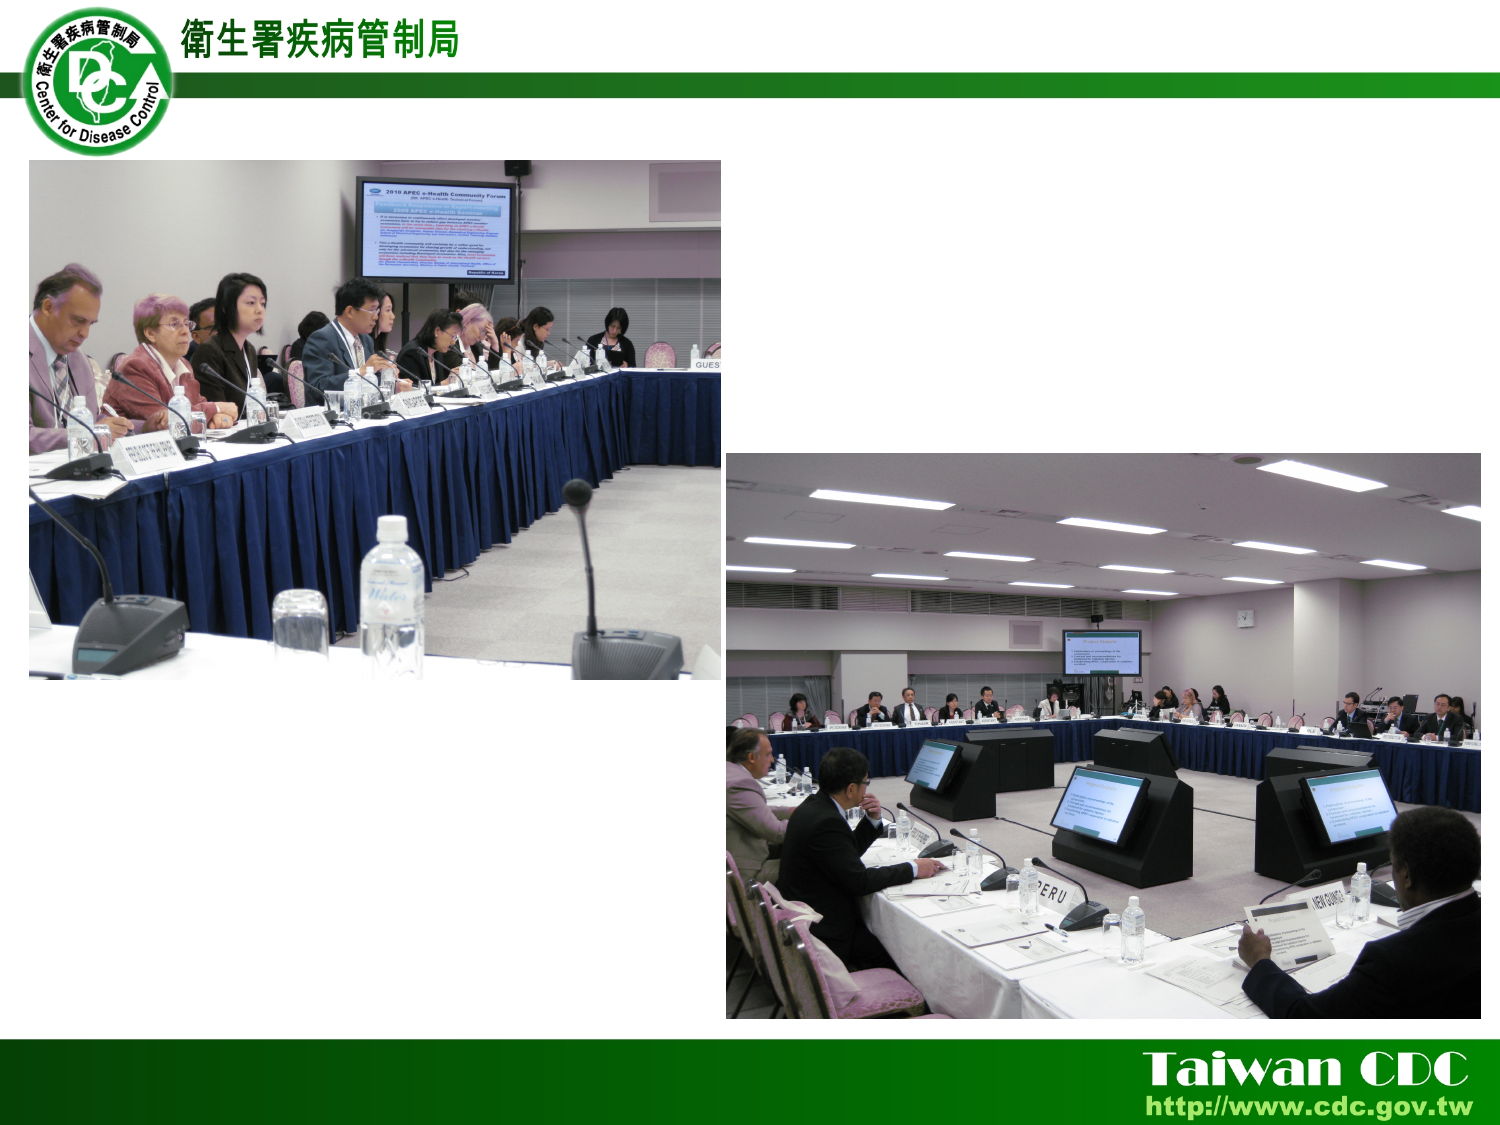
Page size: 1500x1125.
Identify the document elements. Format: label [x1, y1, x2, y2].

picture [29, 160, 721, 680]
picture [726, 453, 1481, 1019]
